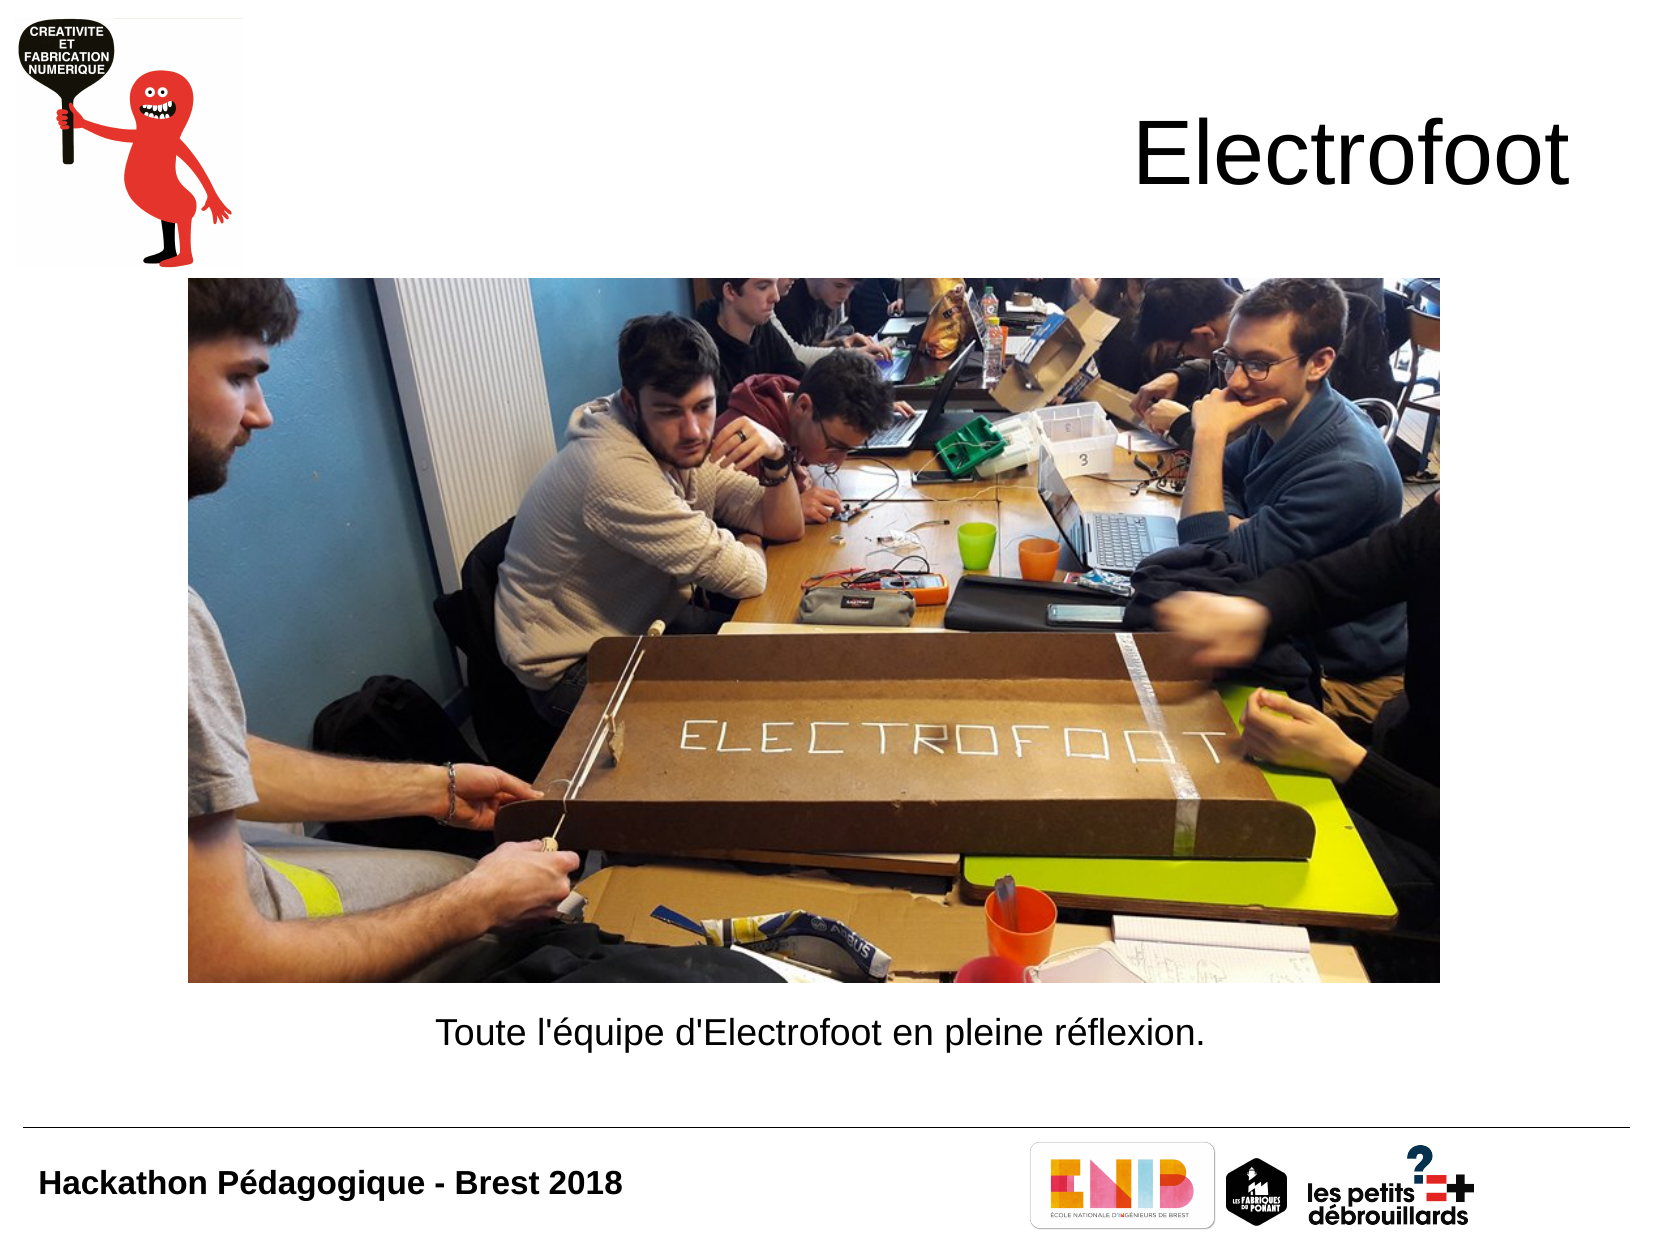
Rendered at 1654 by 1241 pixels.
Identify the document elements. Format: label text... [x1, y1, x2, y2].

text_box Toute l'équipe d'Electrofoot en pleine réflexion. [200, 1003, 1441, 1103]
title Electrofoot [243, 49, 1571, 257]
picture [1308, 1145, 1474, 1225]
picture [15, 18, 243, 269]
text_box Hackathon Pédagogique - Brest 2018 [23, 1157, 945, 1211]
picture [188, 278, 1440, 983]
picture [1015, 1127, 1287, 1241]
